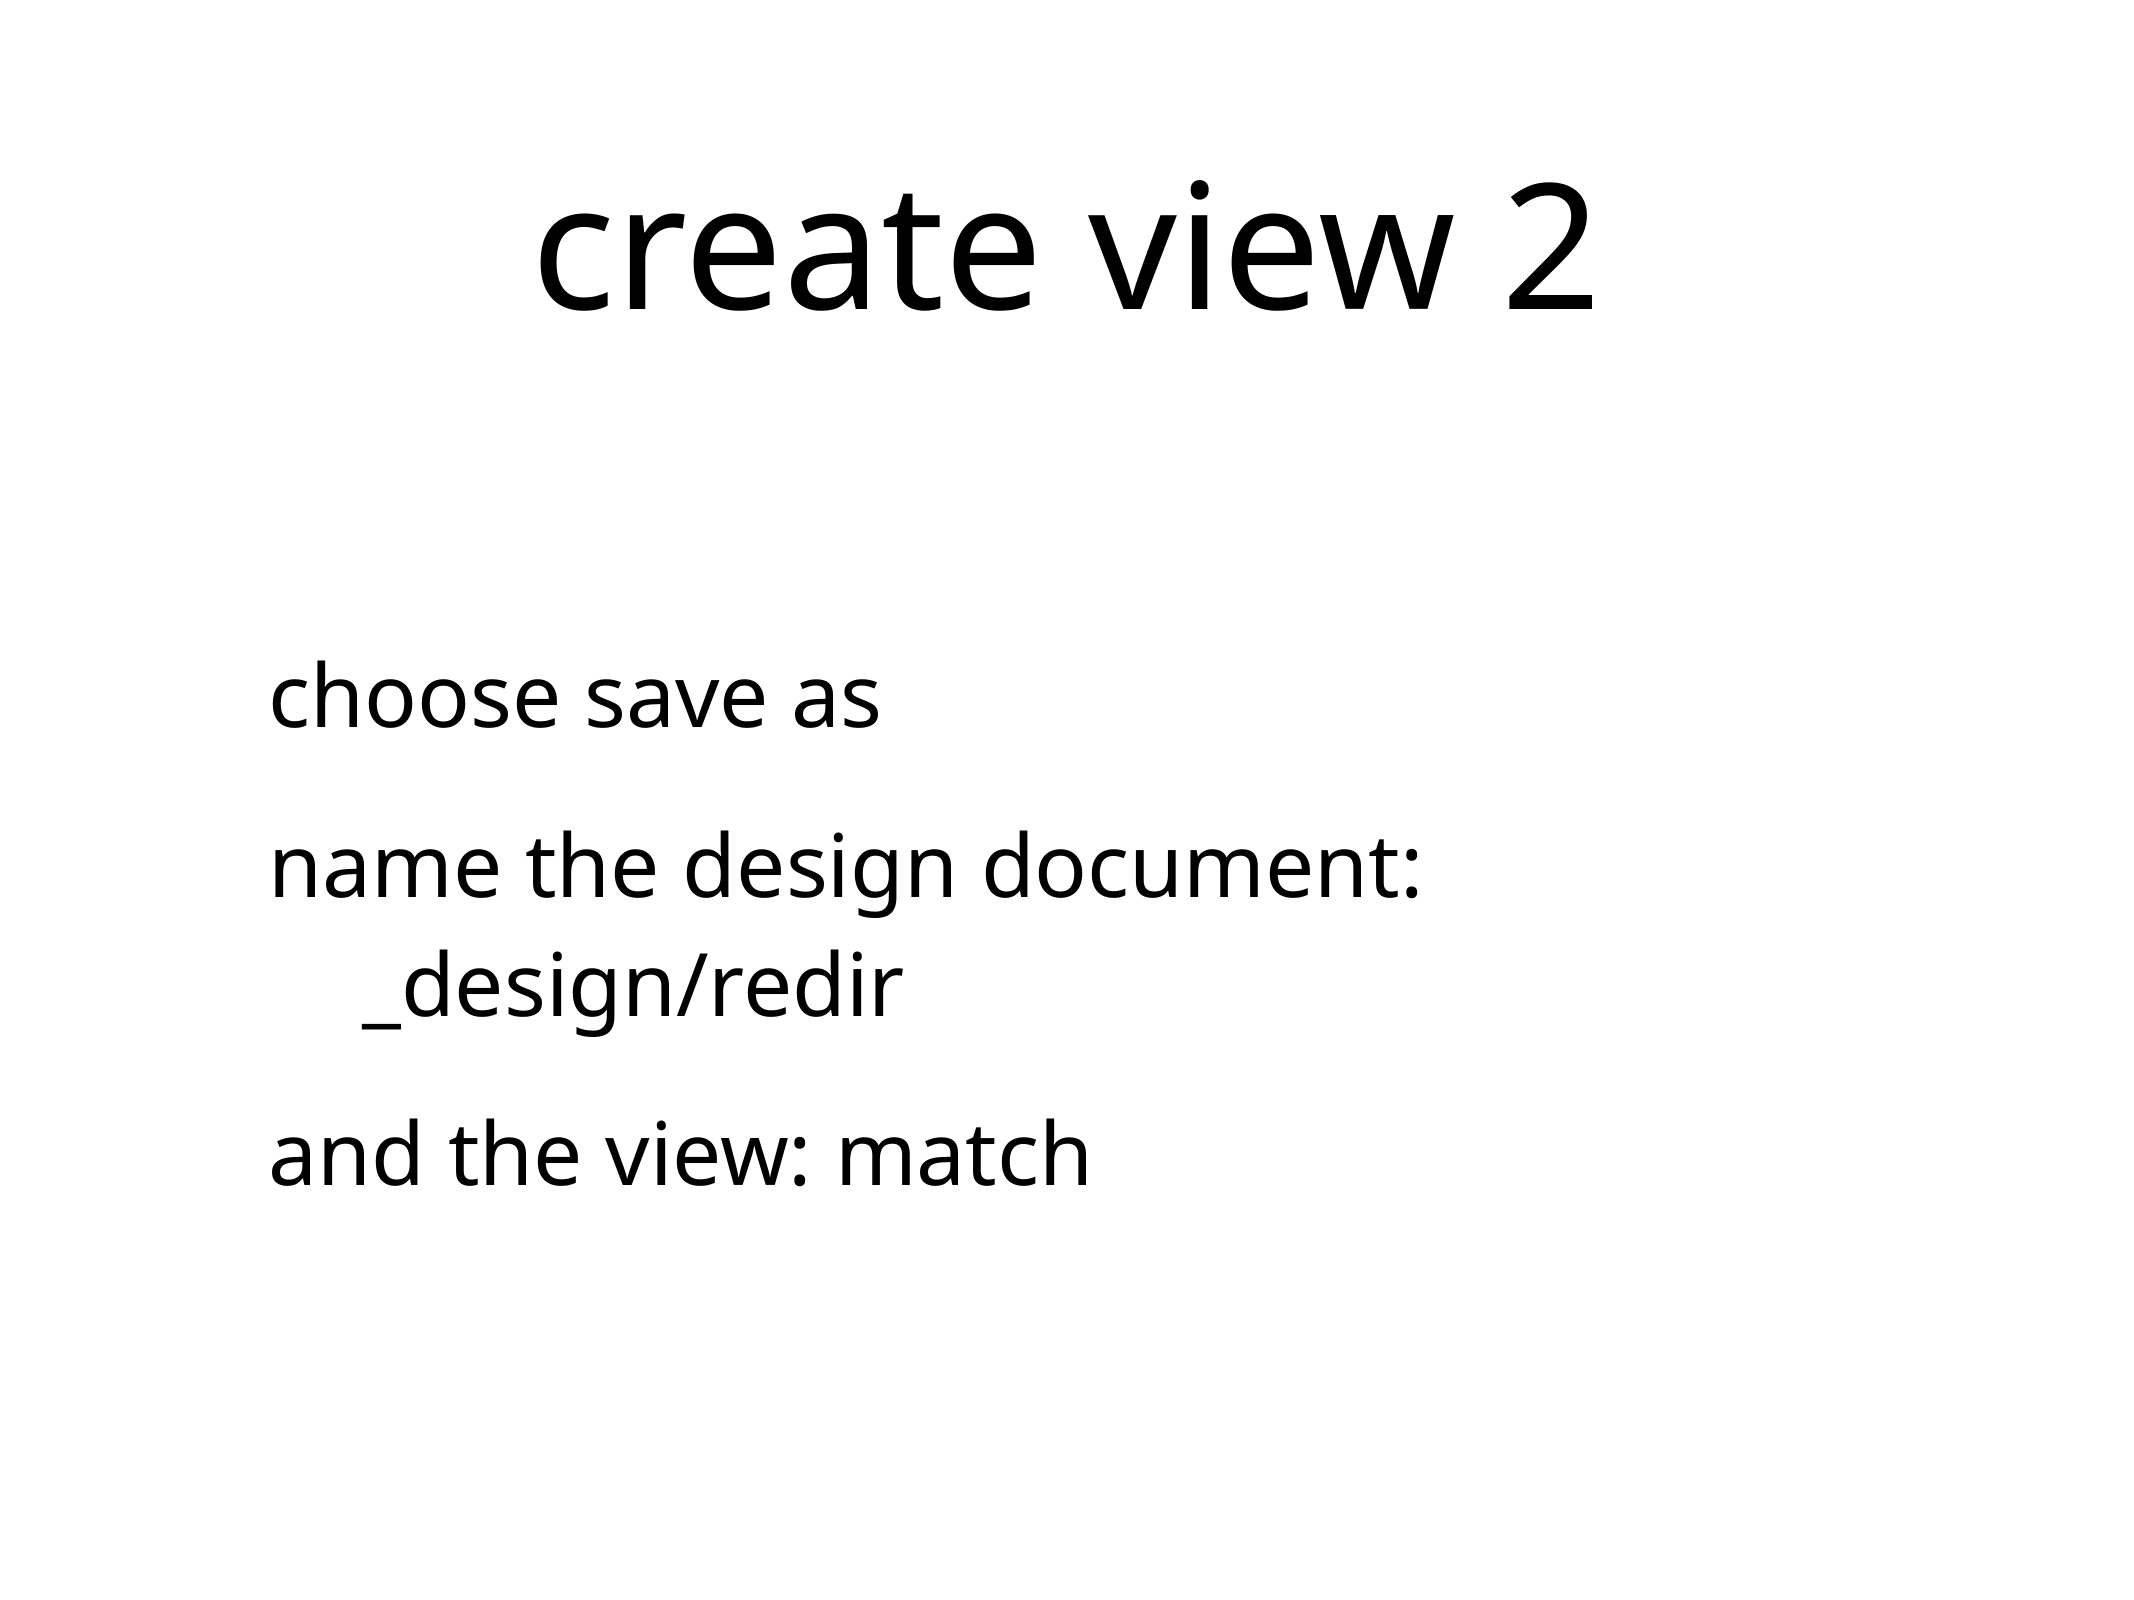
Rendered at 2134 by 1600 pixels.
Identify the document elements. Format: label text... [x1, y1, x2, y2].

list choose save as name the design document: _design/redir and the view: match [208, 454, 1925, 1392]
title create view 2 [208, 41, 1925, 442]
